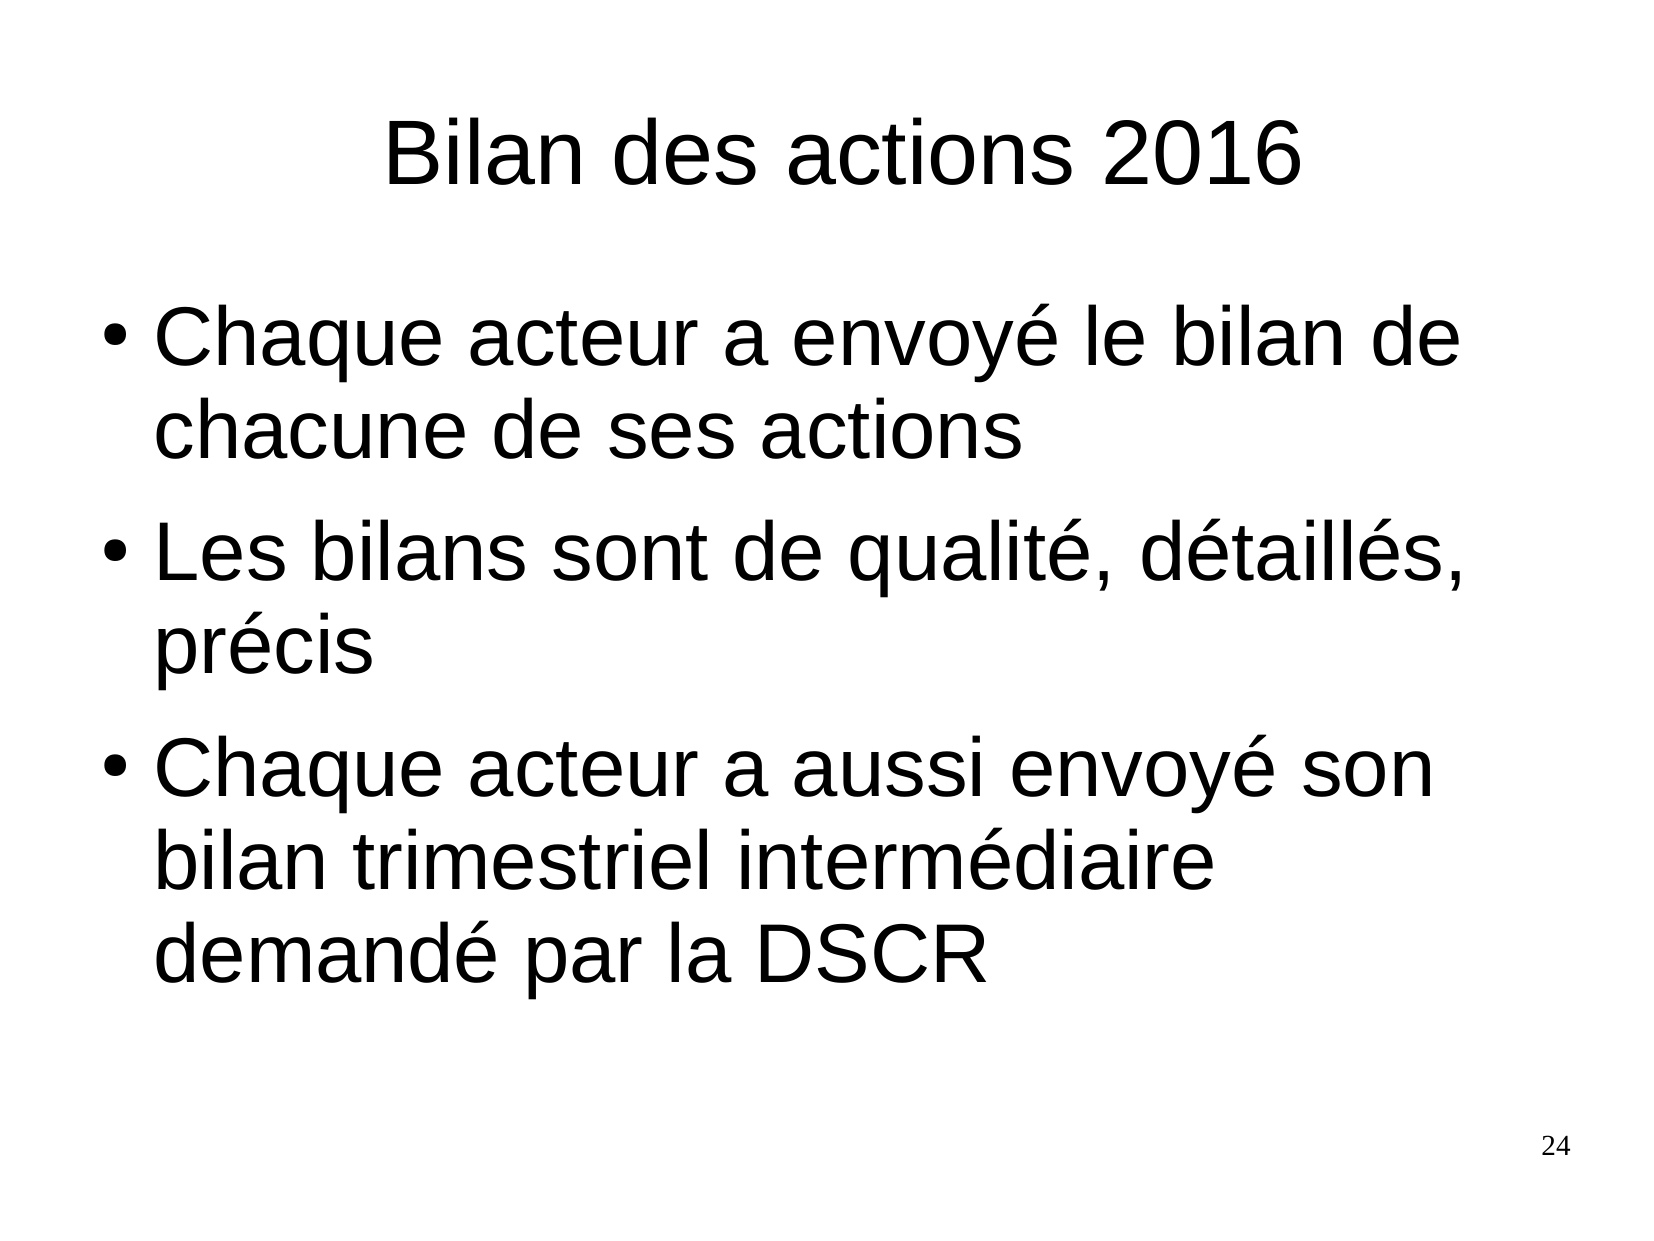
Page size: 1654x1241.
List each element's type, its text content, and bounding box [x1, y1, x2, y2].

list Chaque acteur a envoyé le bilan de chacune de ses actions Les bilans sont de qualité, détaillés, précis Chaque acteur a aussi envoyé son bilan trimestriel intermédiaire demandé par la DSCR [82, 290, 1571, 1010]
title Bilan des actions 2016 [82, 49, 1571, 257]
